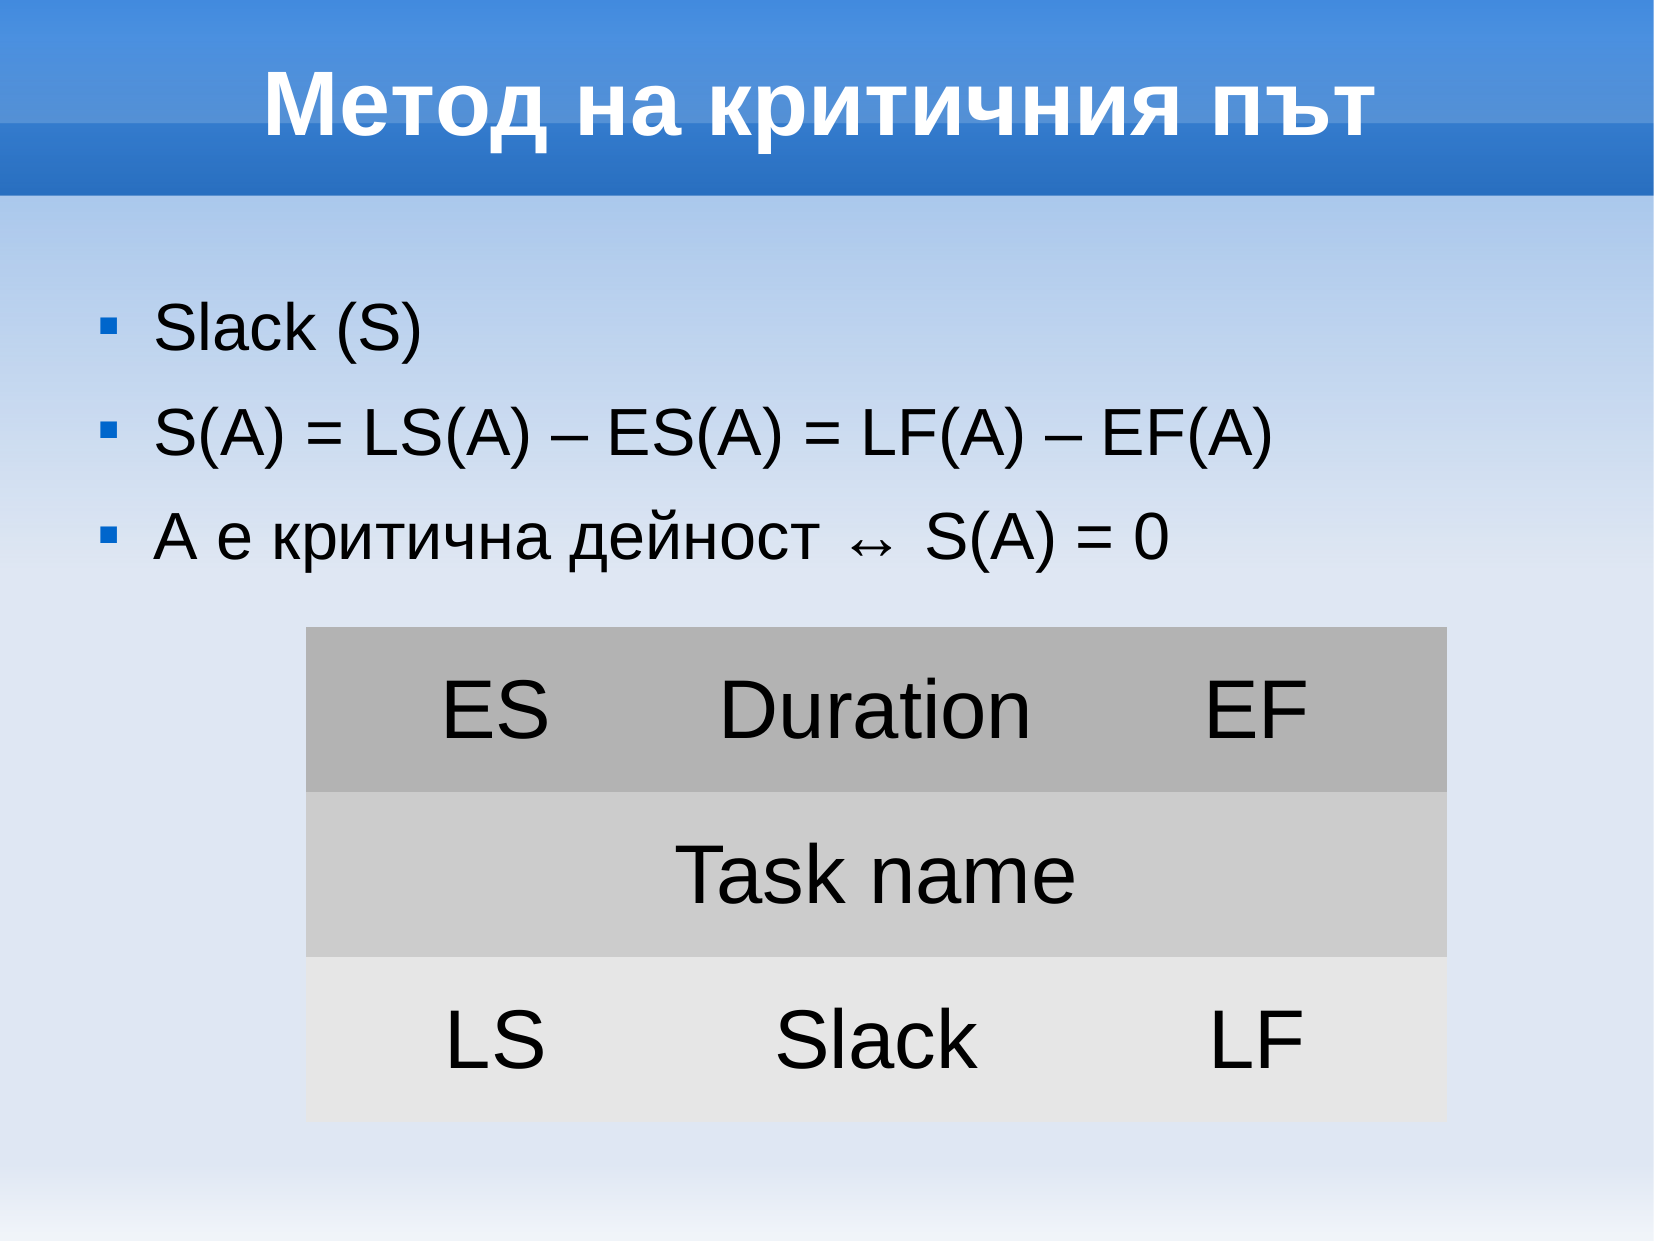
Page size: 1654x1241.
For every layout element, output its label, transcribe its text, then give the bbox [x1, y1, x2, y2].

table_header EF [1066, 627, 1447, 792]
table_cell LS [306, 957, 686, 1122]
table_cell Slack [686, 957, 1066, 1122]
table_cell LF [1066, 957, 1447, 1122]
title Метод на критичния път [76, 7, 1565, 200]
table_header Duration [686, 627, 1066, 792]
list Slack (S) S(A) = LS(A) – ES(A) = LF(A) – EF(A) A e критична дейност ↔ S(A) = 0 [82, 290, 1571, 1094]
table_cell Task name [306, 792, 1447, 957]
table_header ES [306, 627, 686, 792]
picture [0, 0, 1654, 1241]
